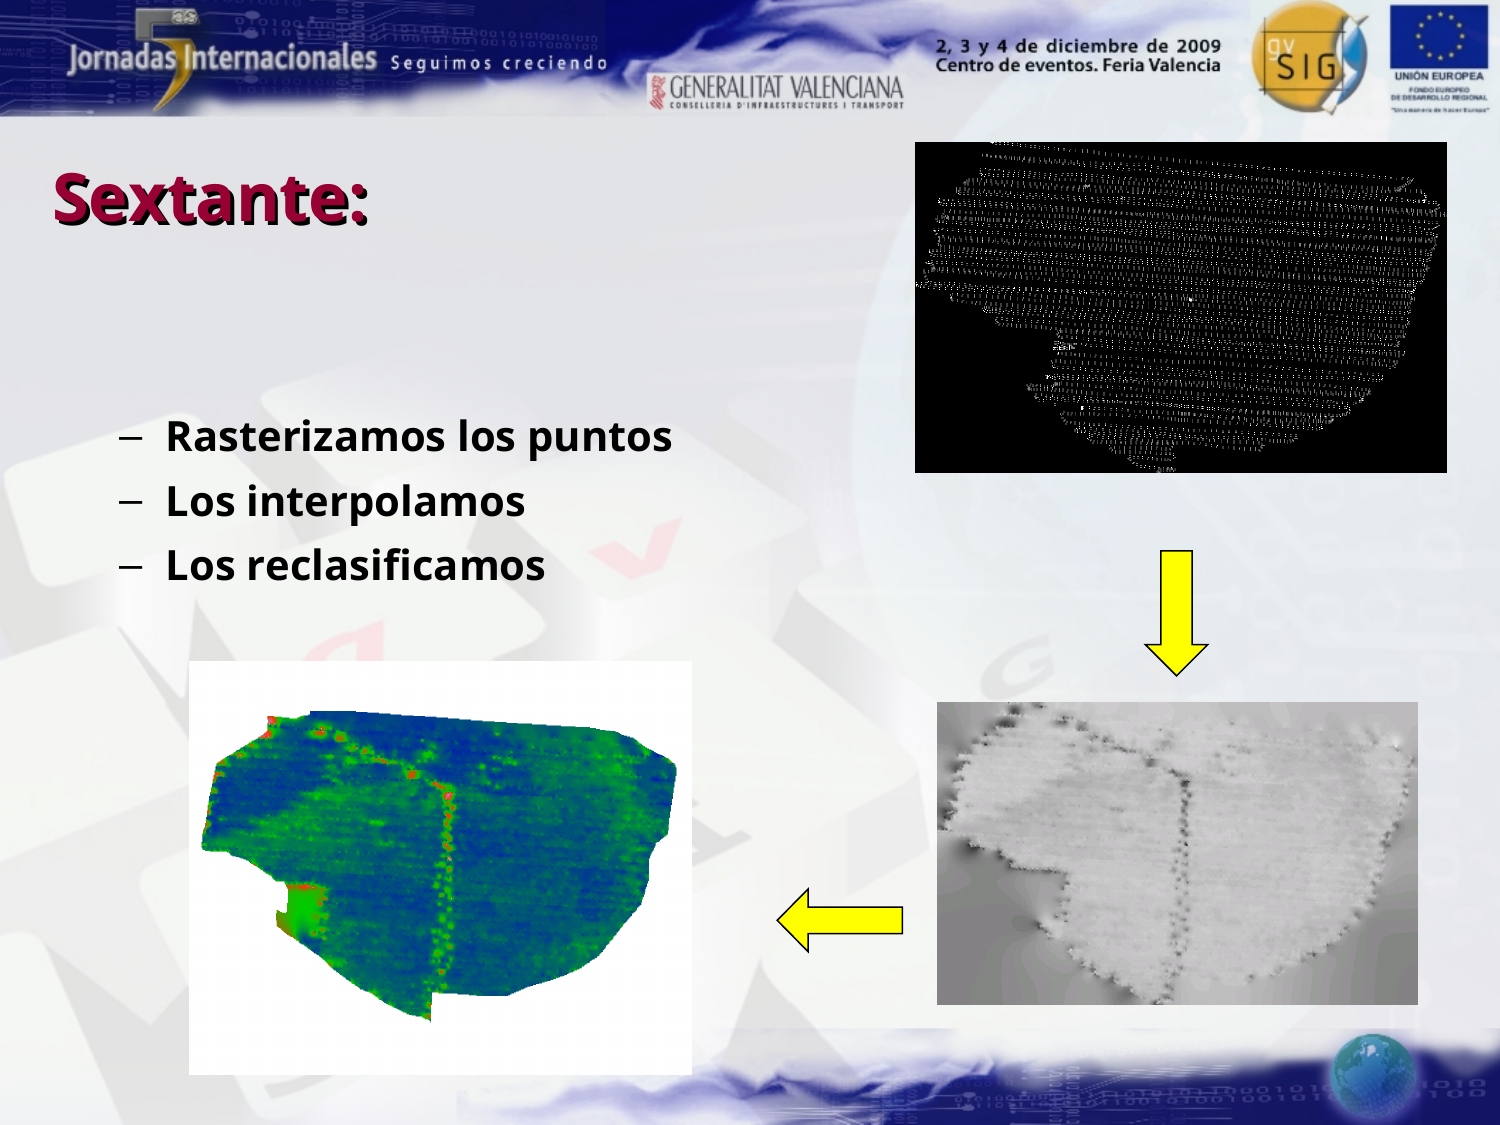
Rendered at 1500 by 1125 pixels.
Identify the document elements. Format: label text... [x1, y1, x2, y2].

text_box [777, 889, 903, 952]
list Rasterizamos los puntos Los interpolamos Los reclasificamos [29, 277, 827, 712]
text_box [1145, 550, 1208, 676]
picture [0, 0, 1500, 1125]
title Sextante: [37, 120, 1113, 271]
